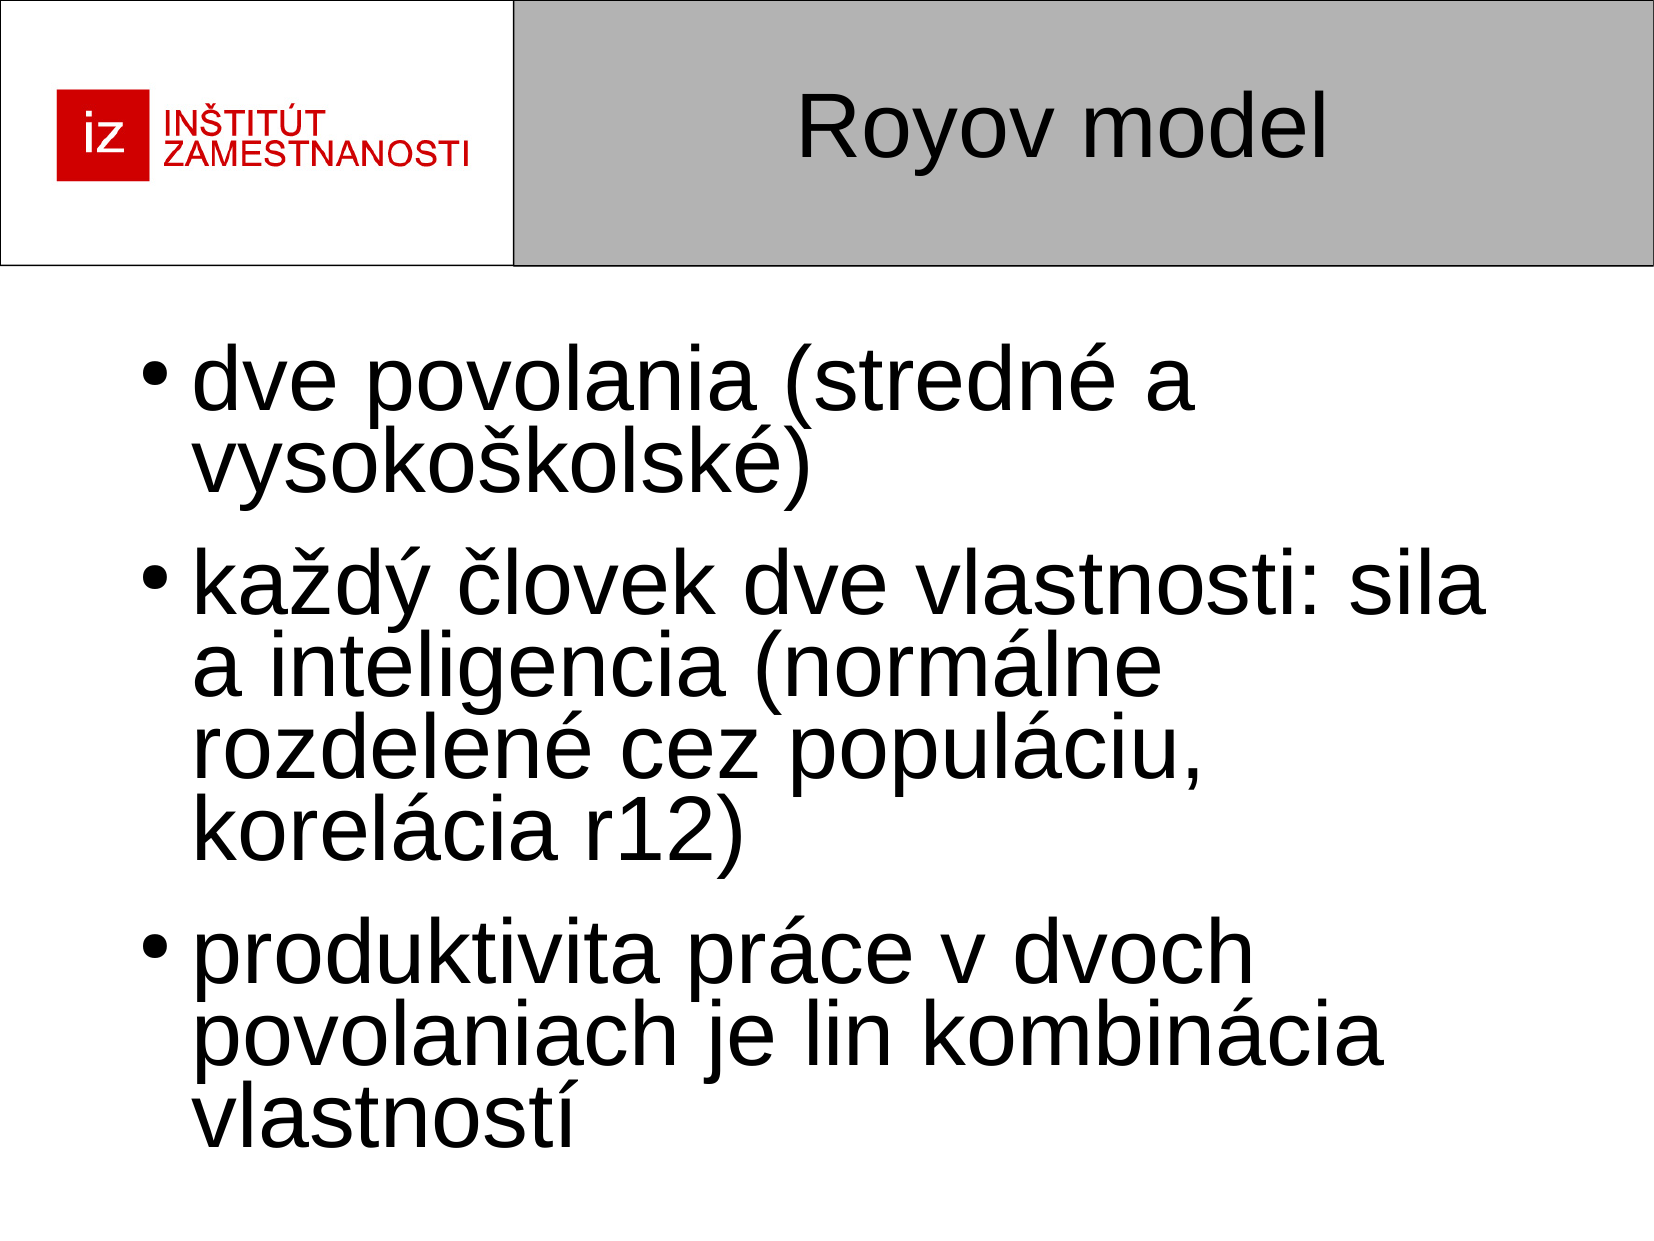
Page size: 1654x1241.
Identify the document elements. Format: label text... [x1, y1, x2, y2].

picture [5, 8, 512, 257]
title Royov model [561, 37, 1565, 229]
list dve povolania (stredné a vysokoškolské) každý človek dve vlastnosti: sila a inteligencia (normálne rozdelené cez populáciu, korelácia r12) produktivita práce v dvoch povolaniach je lin kombinácia vlastností [121, 344, 1533, 1185]
